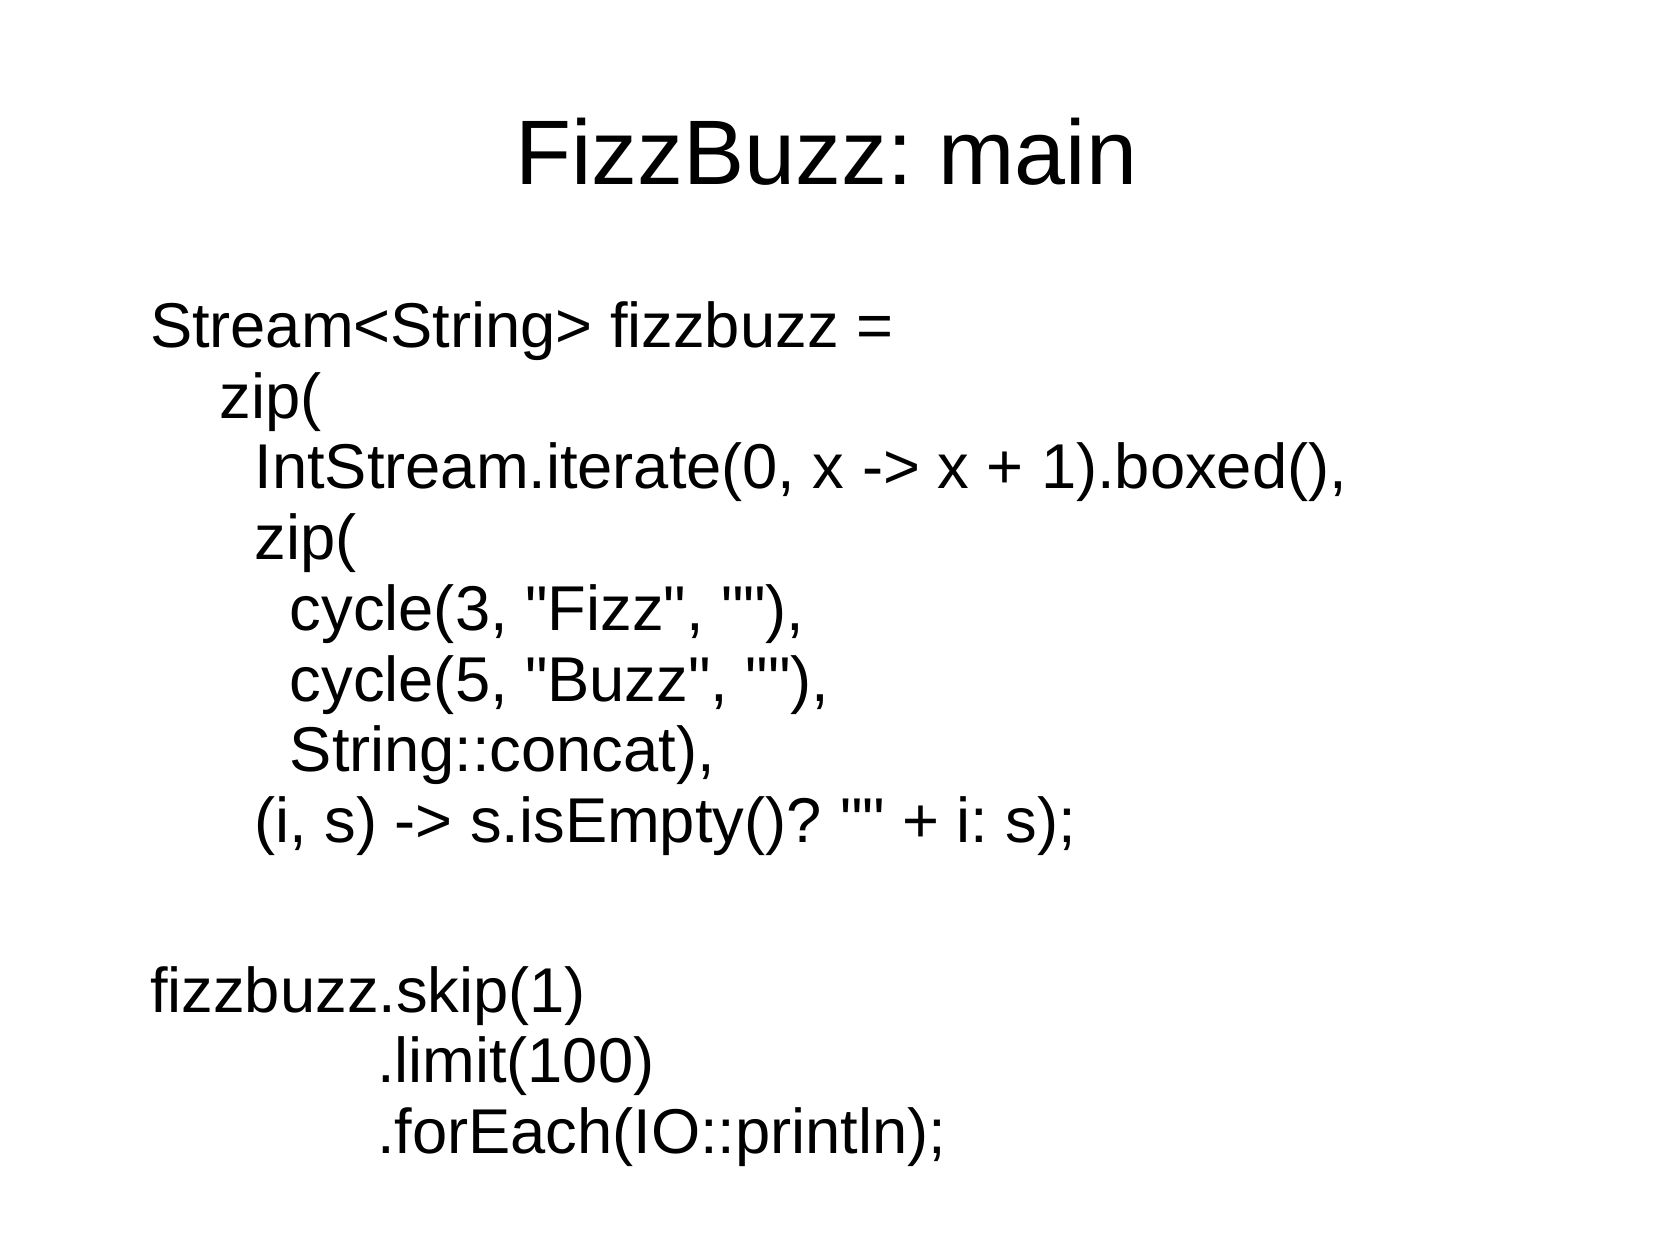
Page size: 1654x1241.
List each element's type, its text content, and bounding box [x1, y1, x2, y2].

list Stream<String> fizzbuzz = zip( IntStream.iterate(0, x -> x + 1).boxed(), zip( cycle(3, "Fizz", ""), cycle(5, "Buzz", ""), String::concat), (i, s) -> s.isEmpty()? "" + i: s); fizzbuzz.skip(1) .limit(100) .forEach(IO::println); [82, 290, 1571, 1171]
title FizzBuzz: main [82, 49, 1571, 257]
